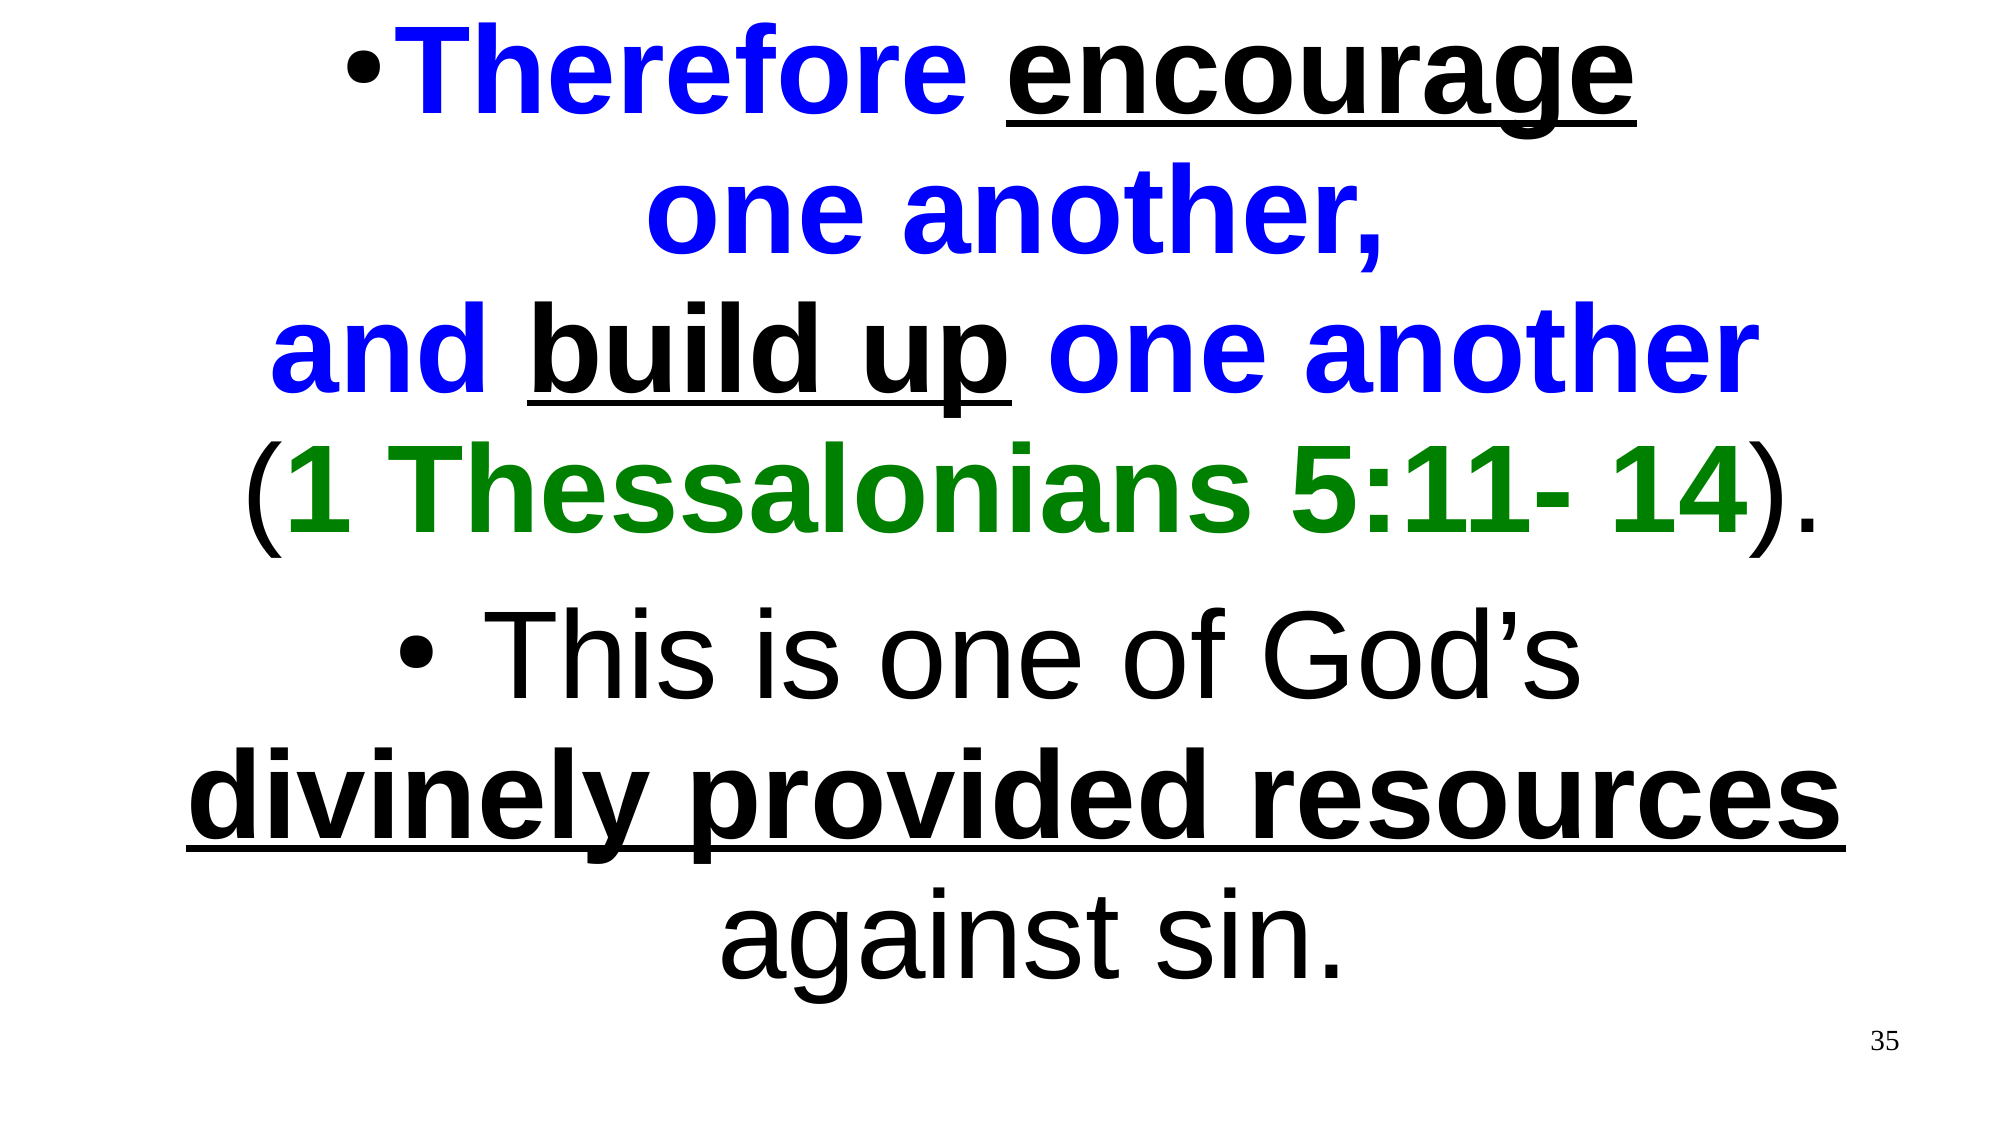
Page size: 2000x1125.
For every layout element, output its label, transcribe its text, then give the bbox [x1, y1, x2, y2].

list Therefore encourage one another, and build up one another (1 Thessalonians 5:11- 14). This is one of God’s divinely provided resources against sin. [0, 0, 1996, 1123]
